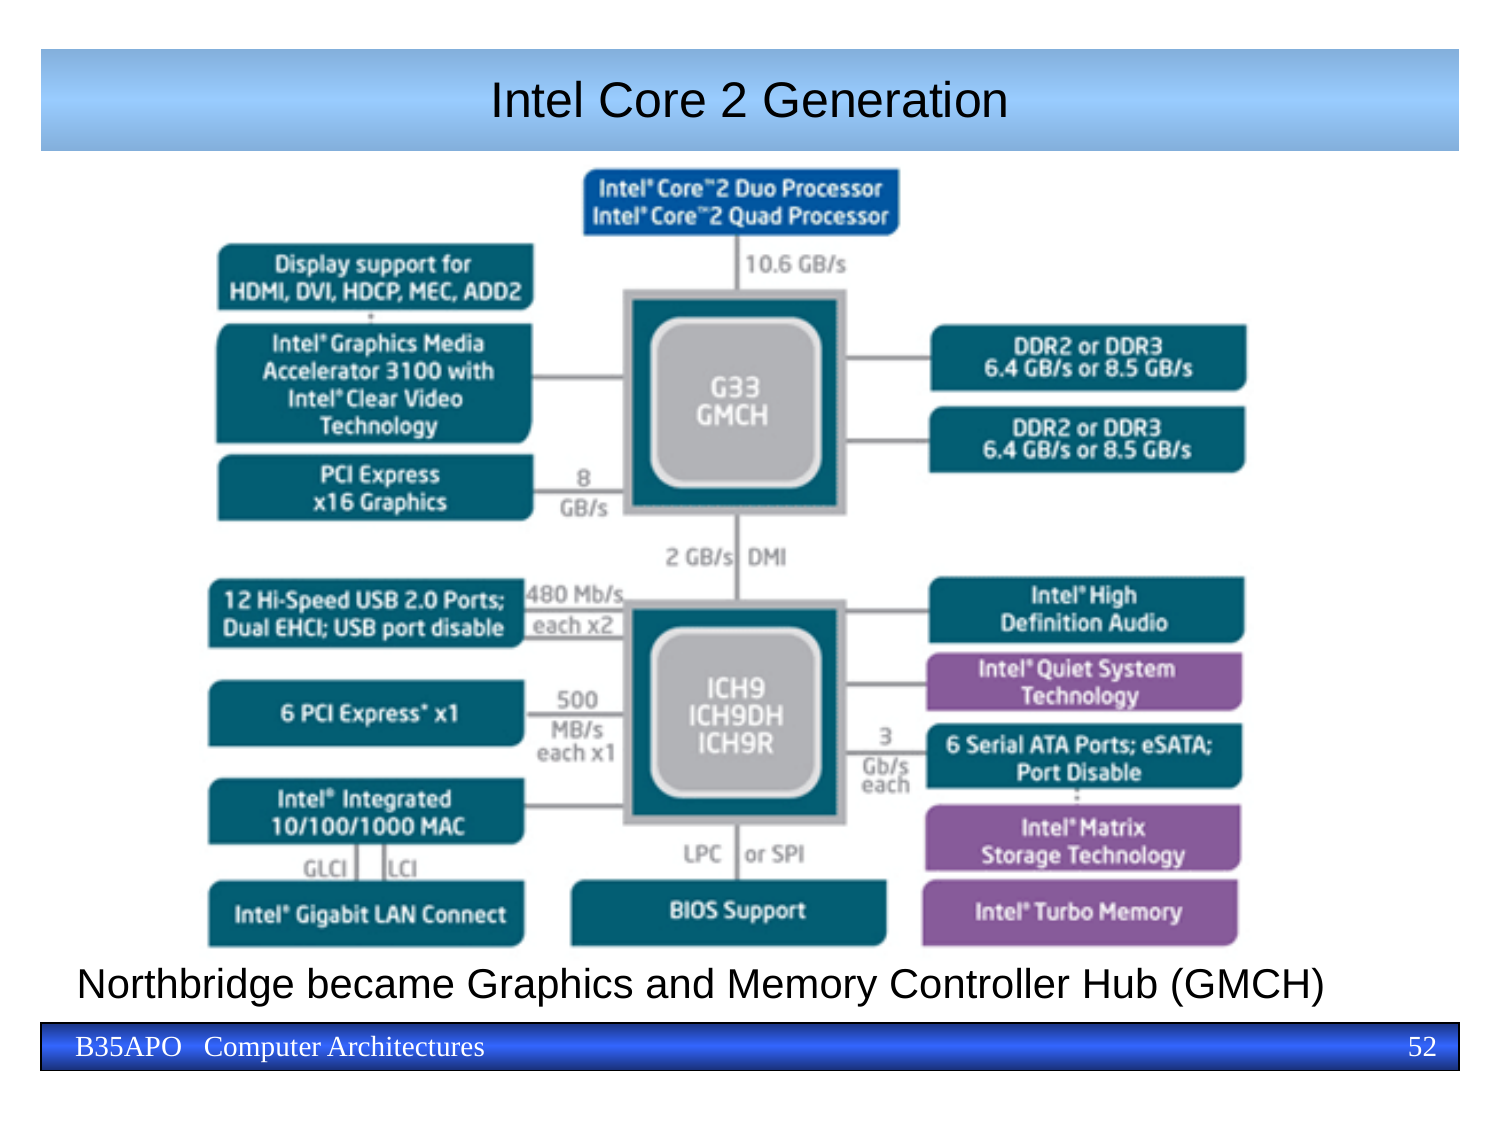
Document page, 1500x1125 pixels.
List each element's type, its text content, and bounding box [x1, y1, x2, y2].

picture [199, 152, 1254, 949]
title Intel Core 2 Generation [41, 49, 1459, 151]
text_box Northbridge became Graphics and Memory Controller Hub (GMCH) [46, 949, 1442, 1015]
